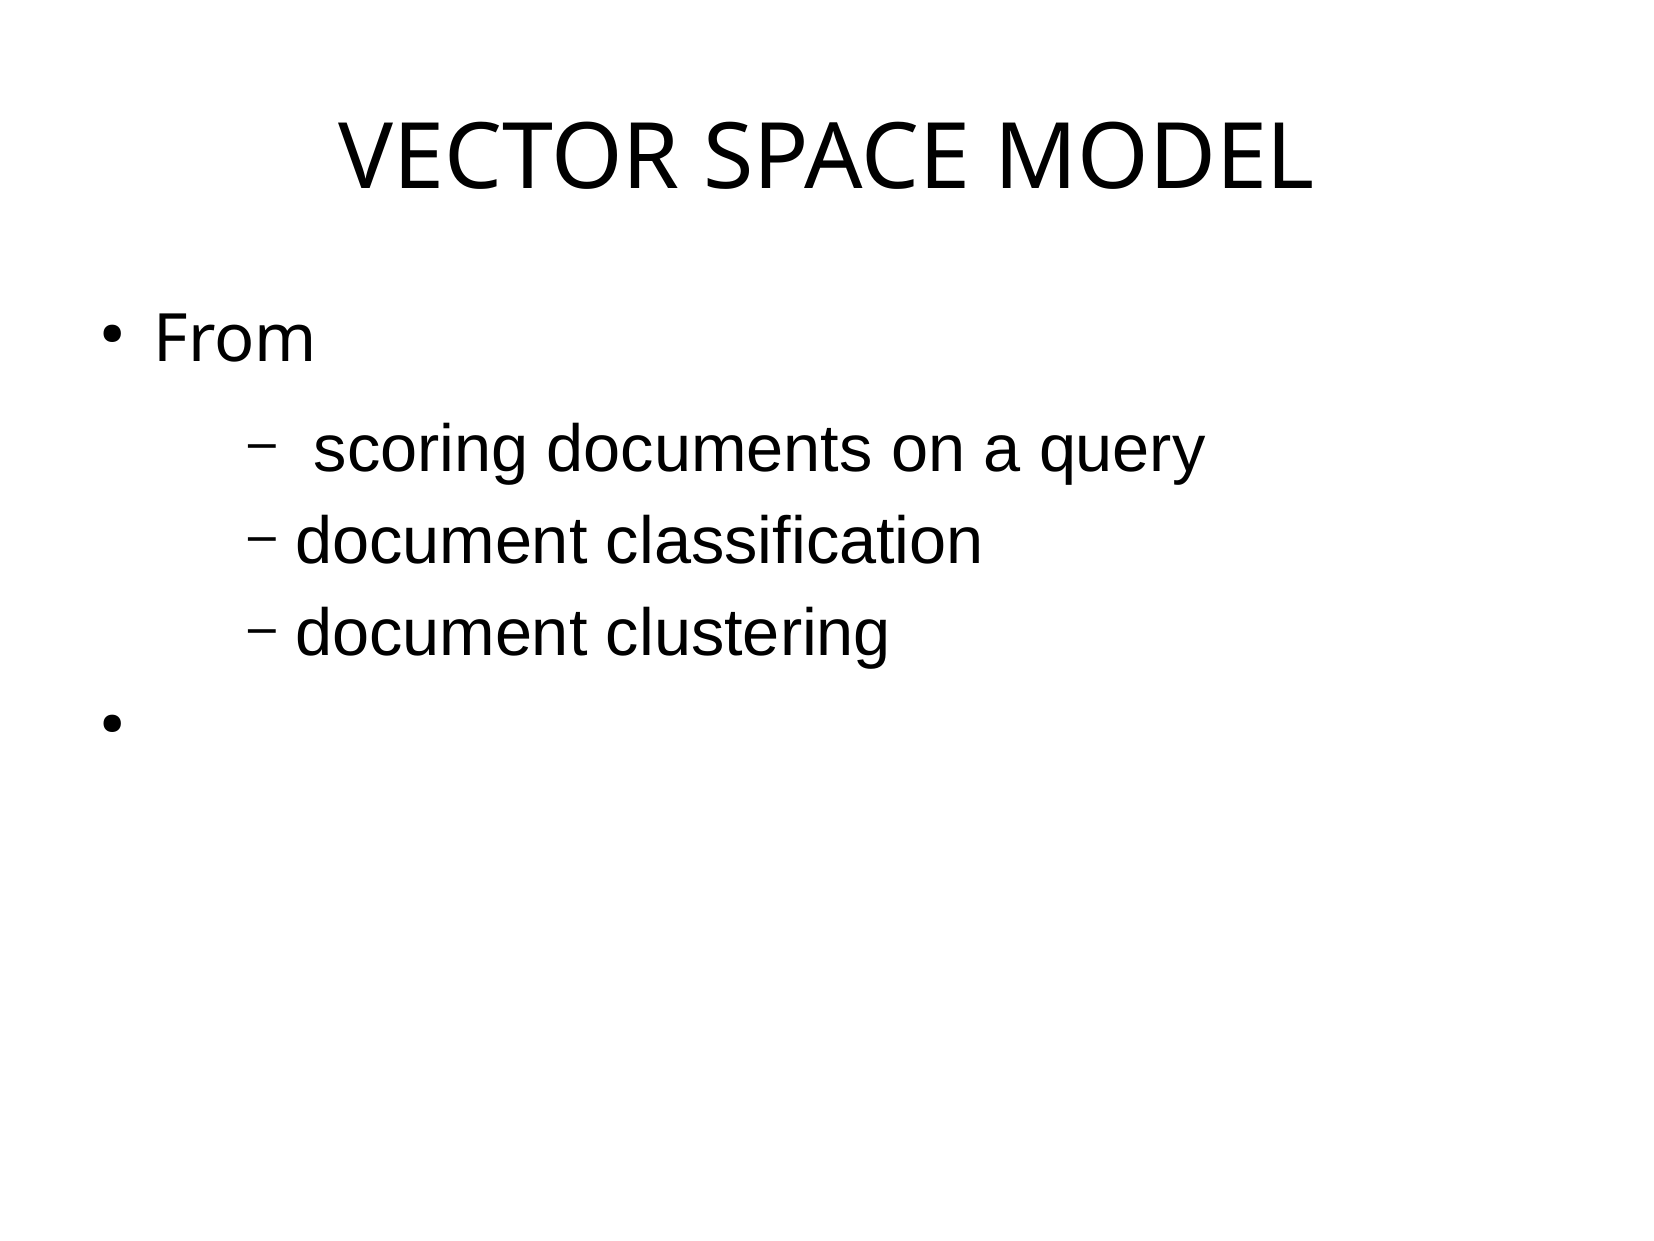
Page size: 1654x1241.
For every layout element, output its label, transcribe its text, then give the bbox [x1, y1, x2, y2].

title VECTOR SPACE MODEL [82, 56, 1571, 250]
list From scoring documents on a query document classification document clustering [82, 290, 1571, 1094]
